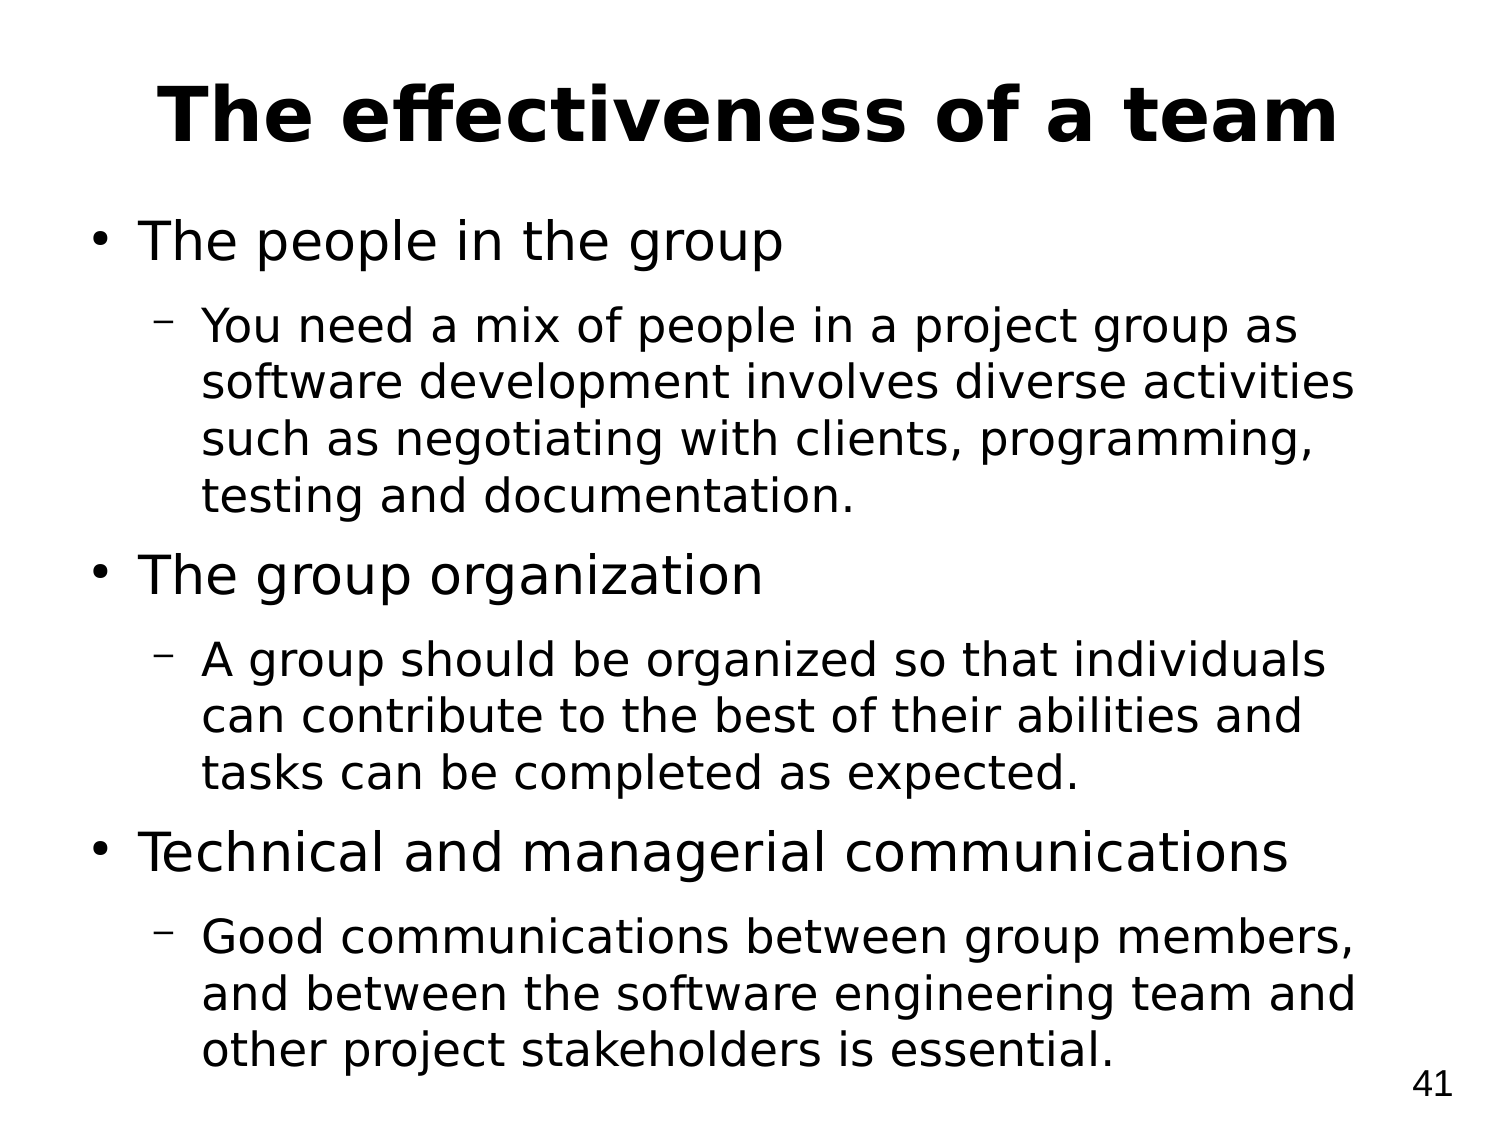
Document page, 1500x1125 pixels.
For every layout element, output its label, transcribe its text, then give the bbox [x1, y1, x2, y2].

list The people in the group You need a mix of people in a project group as software development involves diverse activities such as negotiating with clients, programming, testing and documentation. The group organization A group should be organized so that individuals can contribute to the best of their abilities and tasks can be completed as expected. Technical and managerial communications Good communications between group members, and between the software engineering team and other project stakeholders is essential. [75, 206, 1425, 1093]
title The effectiveness of a team [75, 44, 1425, 177]
